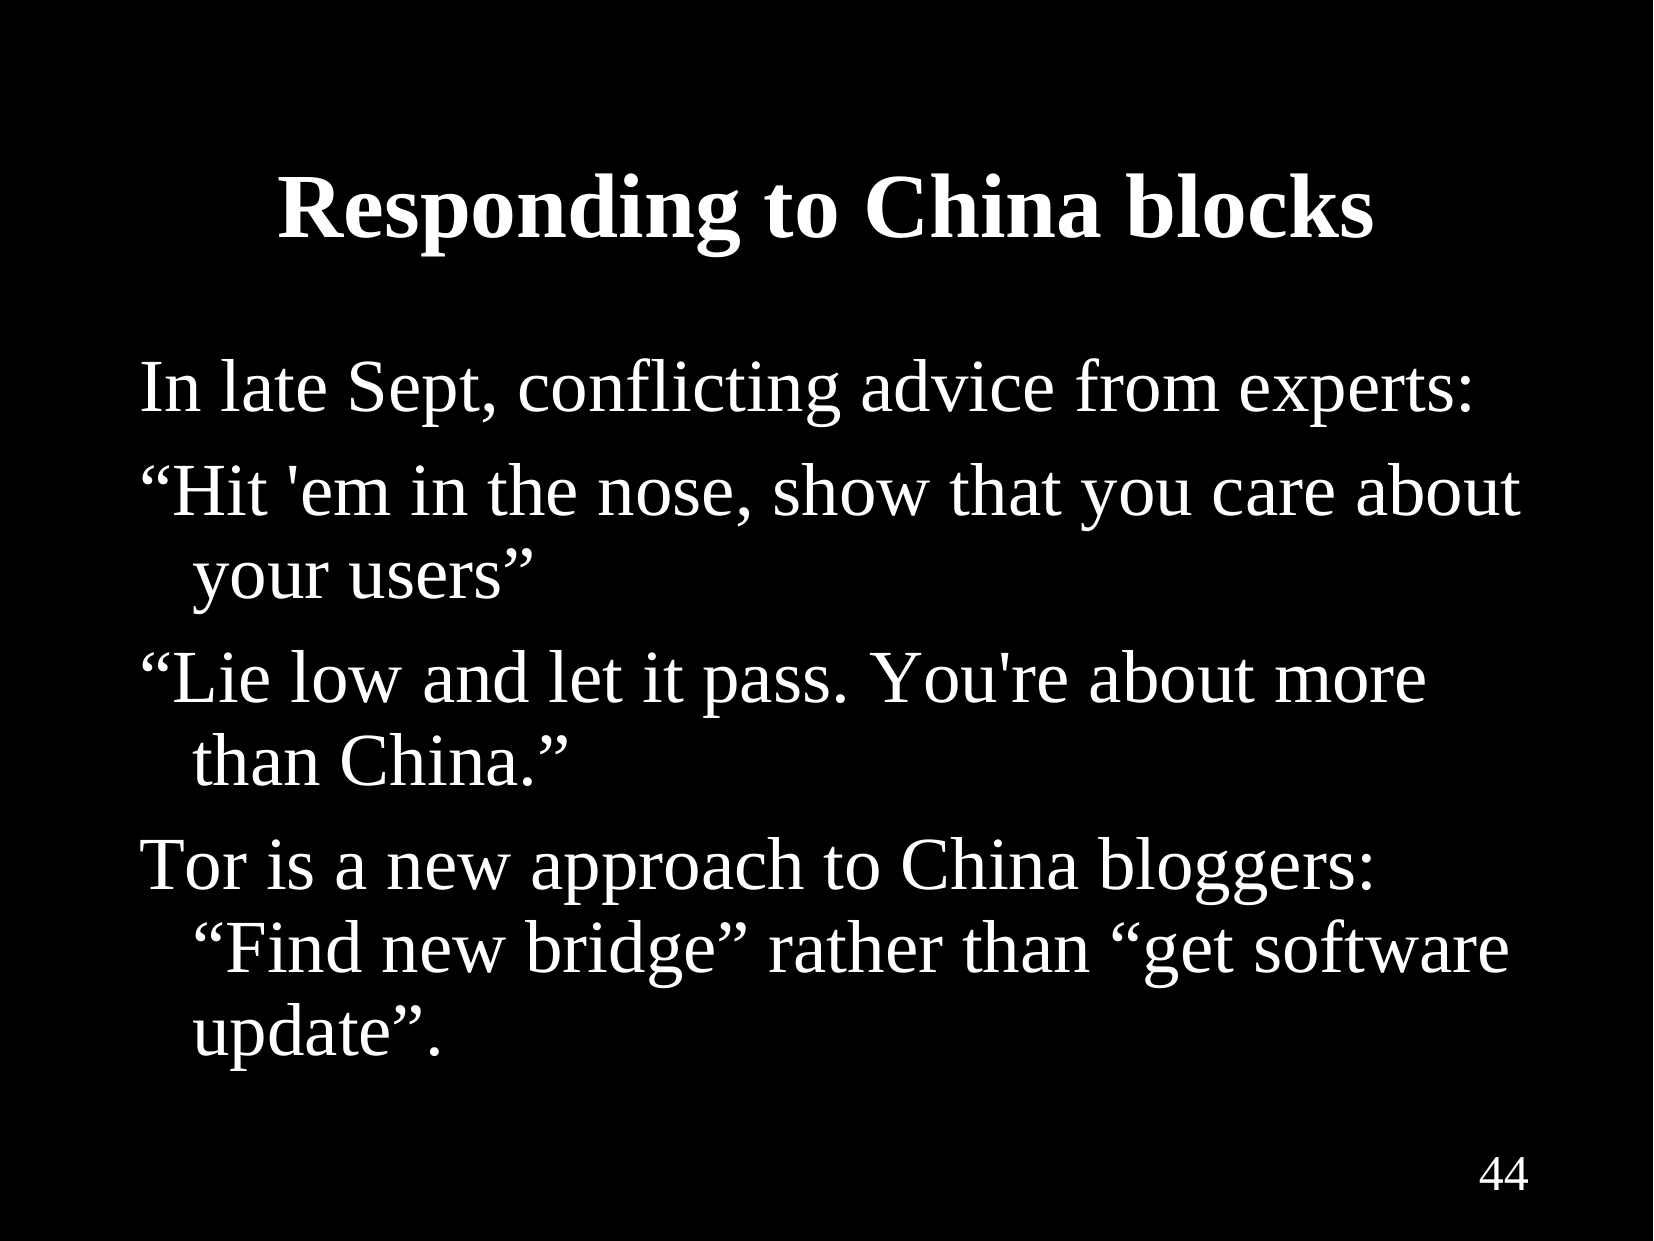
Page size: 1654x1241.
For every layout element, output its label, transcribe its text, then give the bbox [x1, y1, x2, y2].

title Responding to China blocks [121, 102, 1534, 311]
list In late Sept, conflicting advice from experts: “Hit 'em in the nose, show that you care about your users” “Lie low and let it pass. You're about more than China.” Tor is a new approach to China bloggers: “Find new bridge” rather than “get software update”. [121, 344, 1534, 1127]
